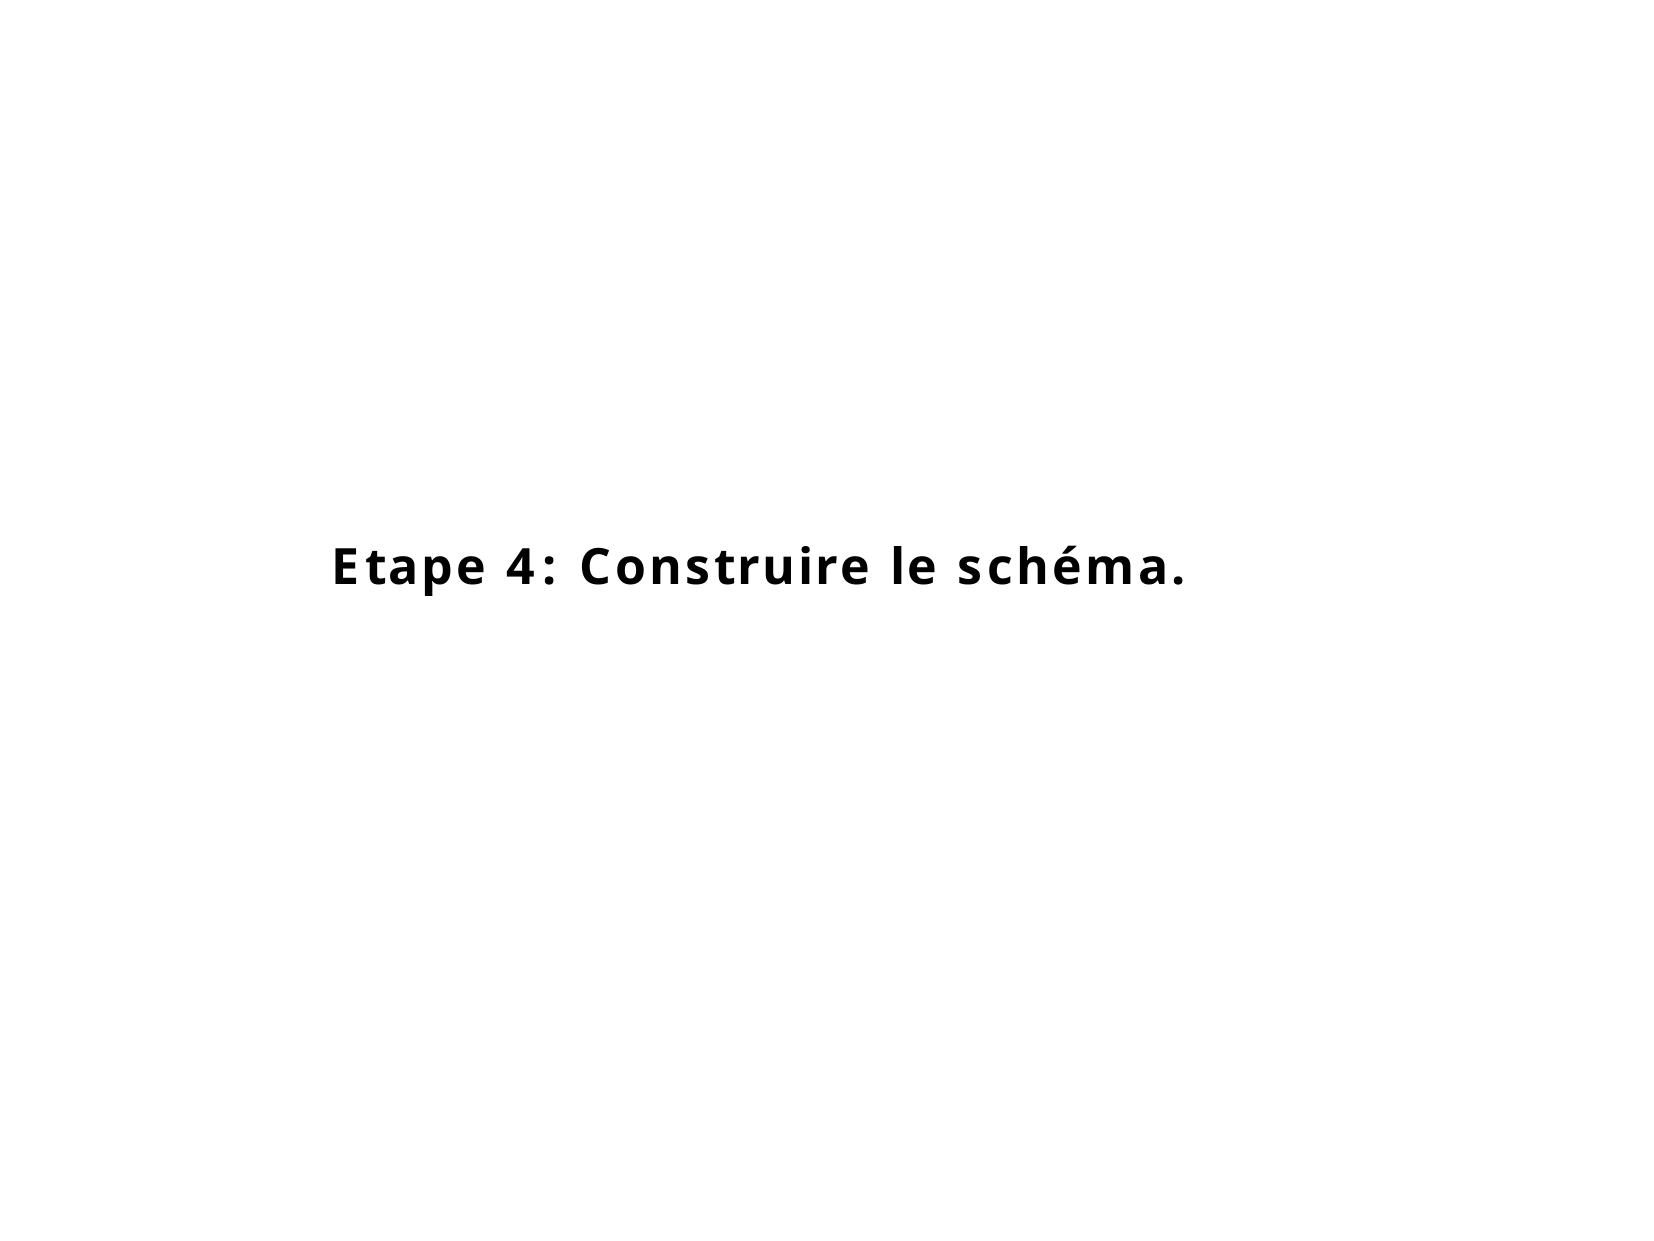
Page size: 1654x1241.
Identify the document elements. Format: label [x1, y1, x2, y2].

chart [329, 534, 1334, 712]
